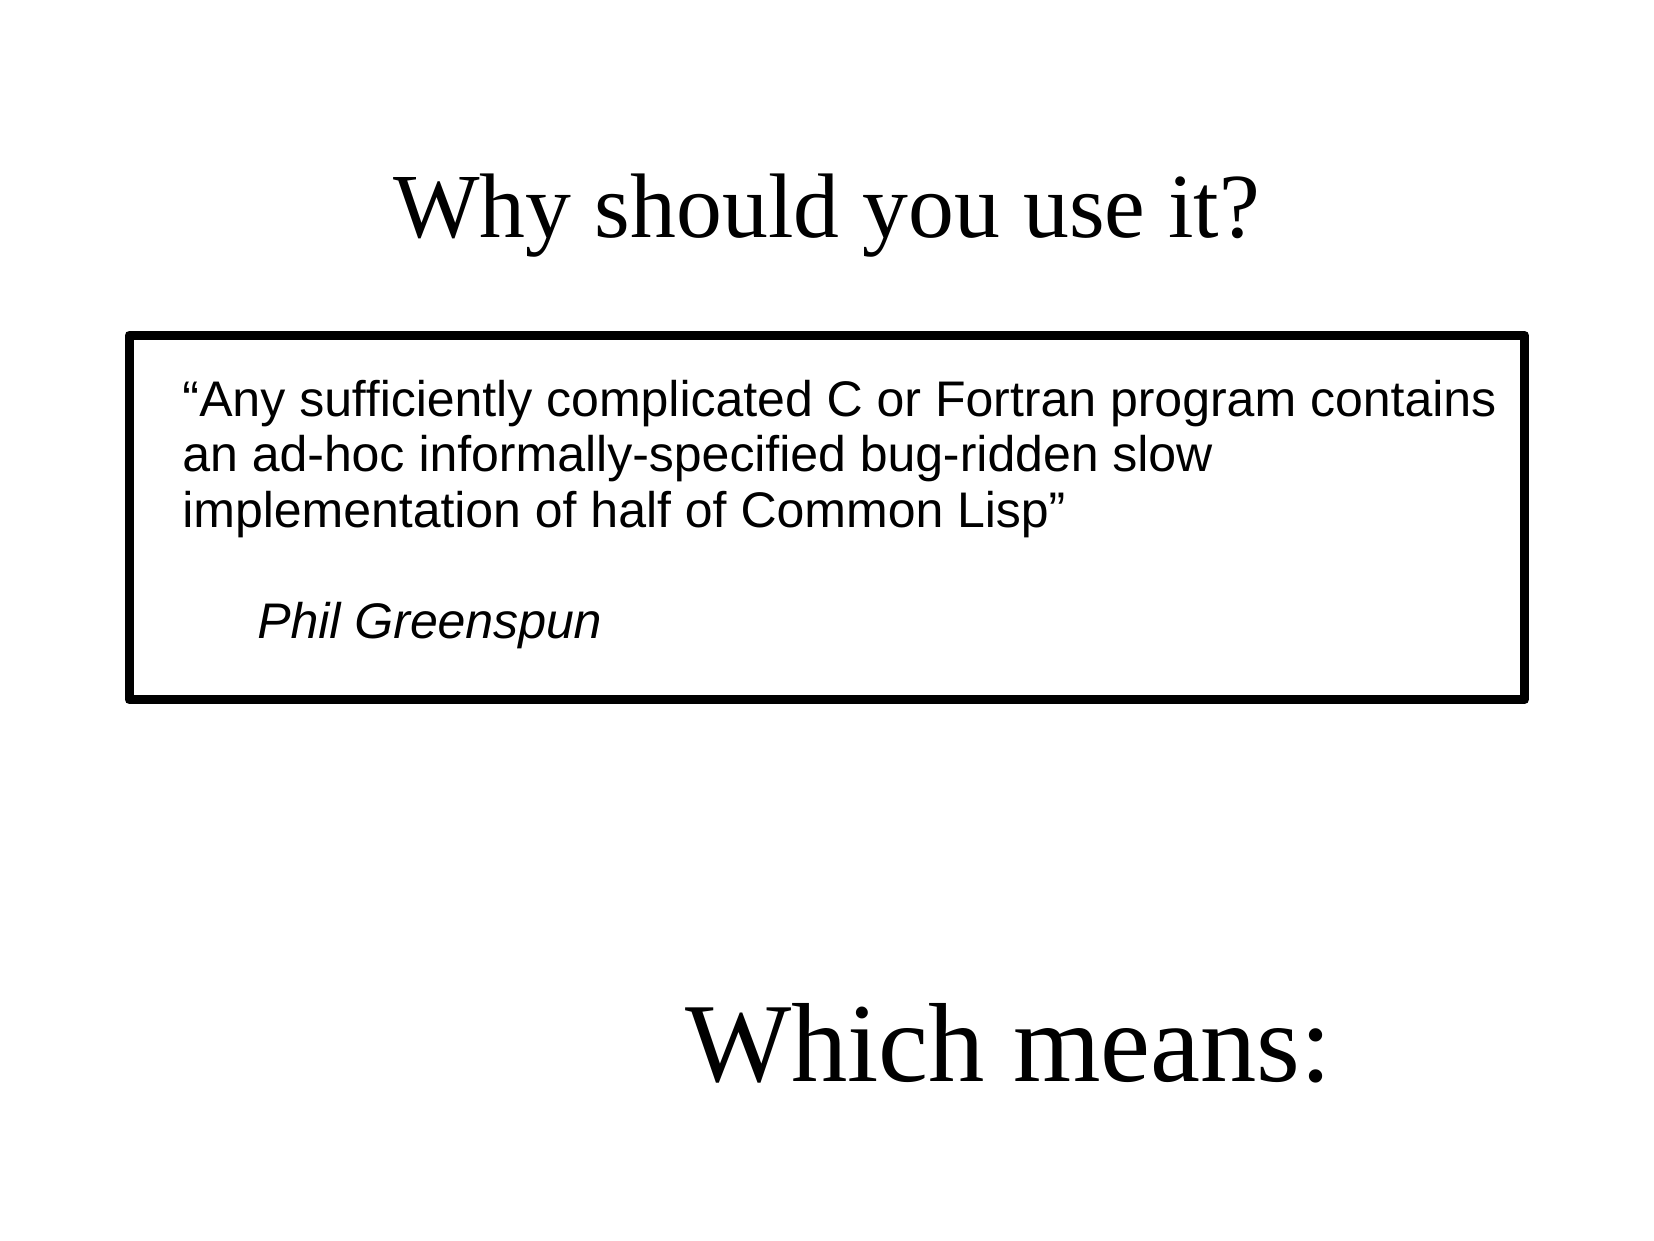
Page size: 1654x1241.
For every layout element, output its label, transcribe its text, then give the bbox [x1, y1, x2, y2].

title Why should you use it? [121, 102, 1534, 311]
text_box Which means: [685, 981, 1333, 1107]
text_box “Any sufficiently complicated C or Fortran program contains an ad-hoc informally-specified bug-ridden slow implementation of half of Common Lisp” Phil Greenspun [182, 370, 1504, 665]
